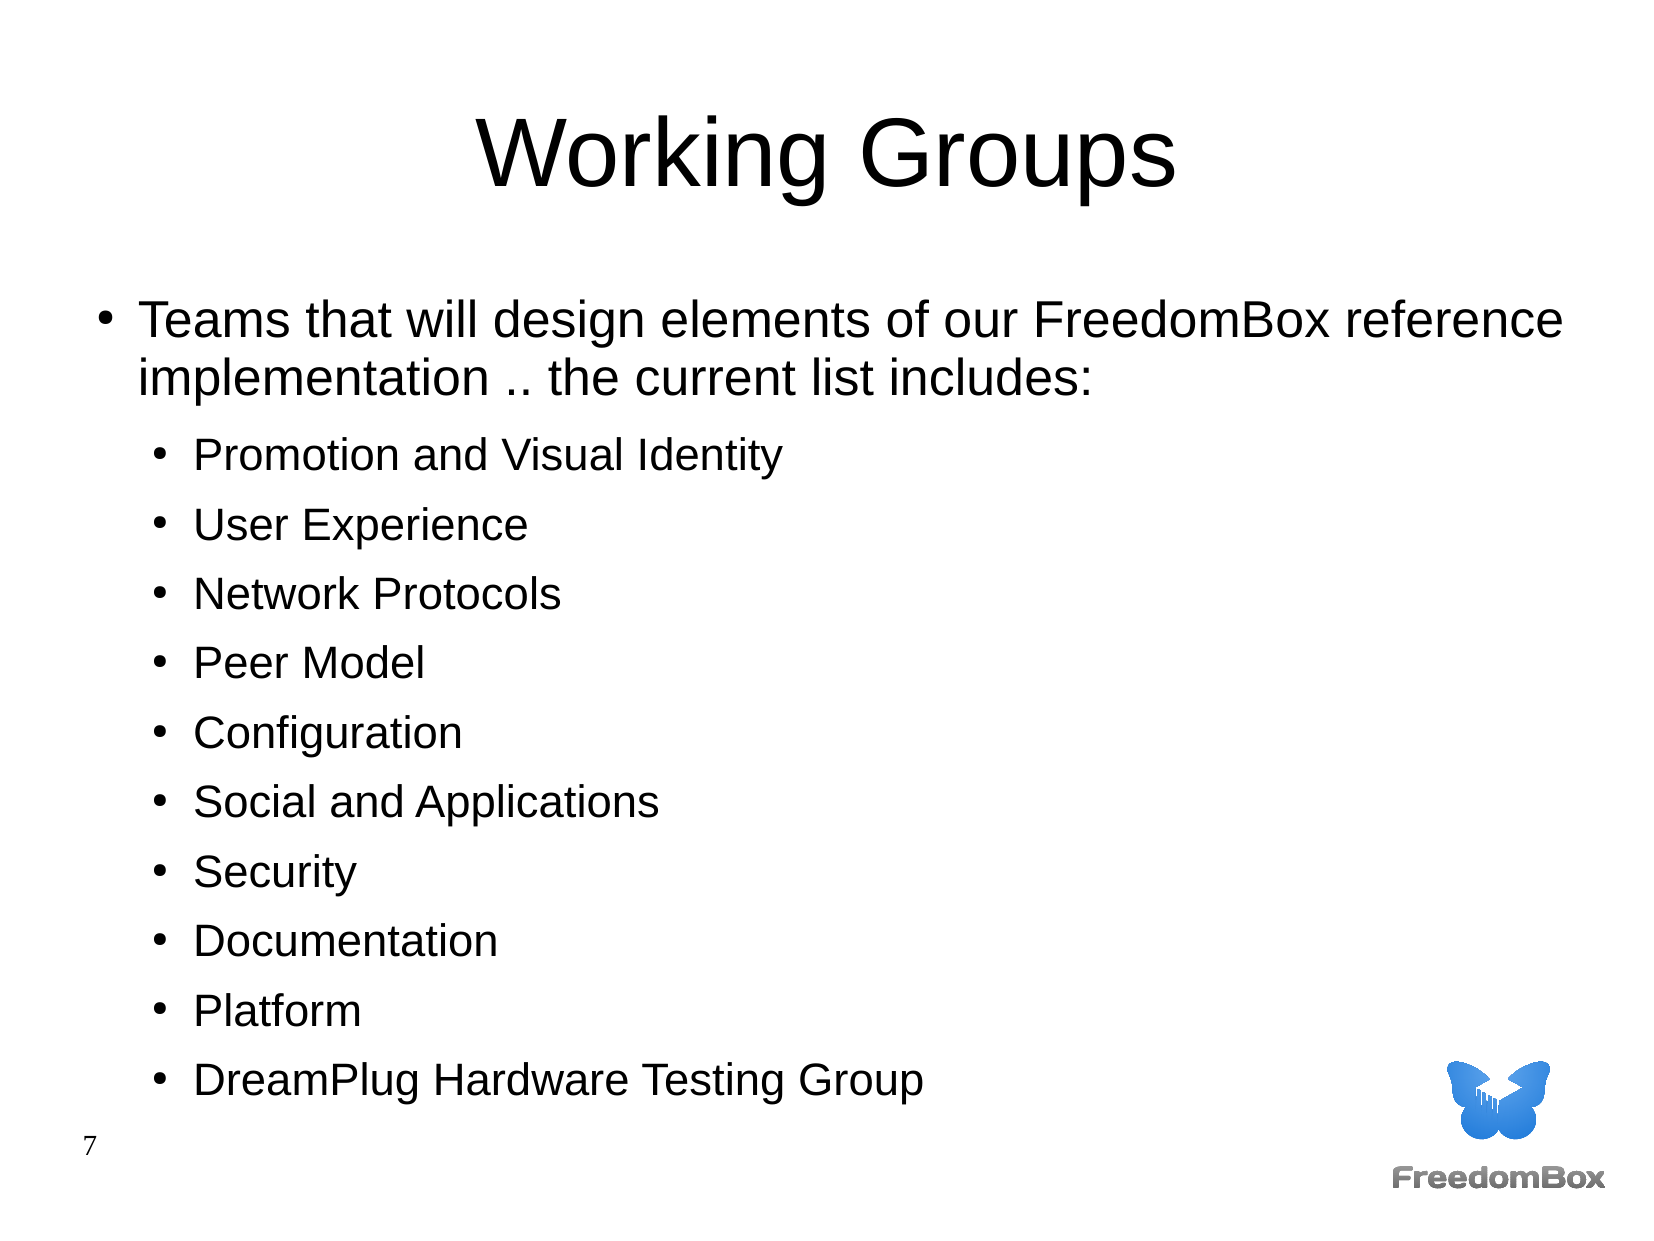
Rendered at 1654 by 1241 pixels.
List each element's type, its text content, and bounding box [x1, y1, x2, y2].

list Teams that will design elements of our FreedomBox reference implementation .. the current list includes: Promotion and Visual Identity User Experience Network Protocols Peer Model Configuration Social and Applications Security Documentation Platform DreamPlug Hardware Testing Group [82, 290, 1571, 1109]
title Working Groups [82, 49, 1571, 257]
